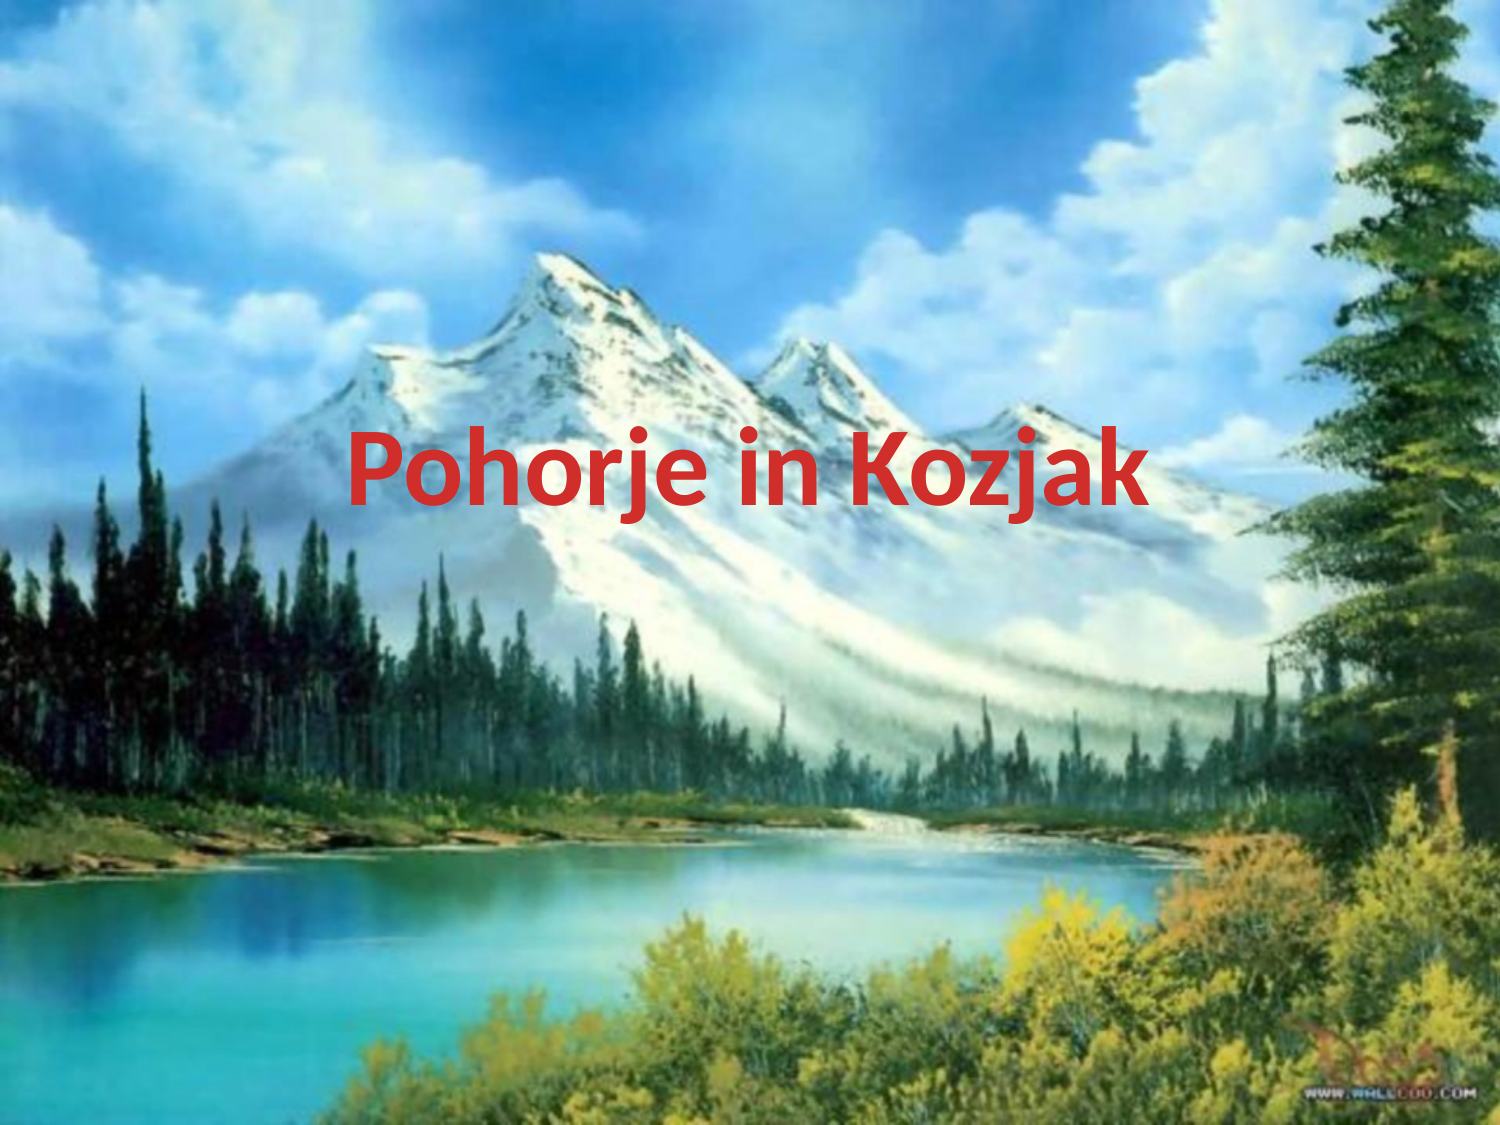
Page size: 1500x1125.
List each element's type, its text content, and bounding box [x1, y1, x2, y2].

text_box Pohorje in Kozjak [330, 385, 1167, 536]
picture [0, 0, 1500, 1125]
